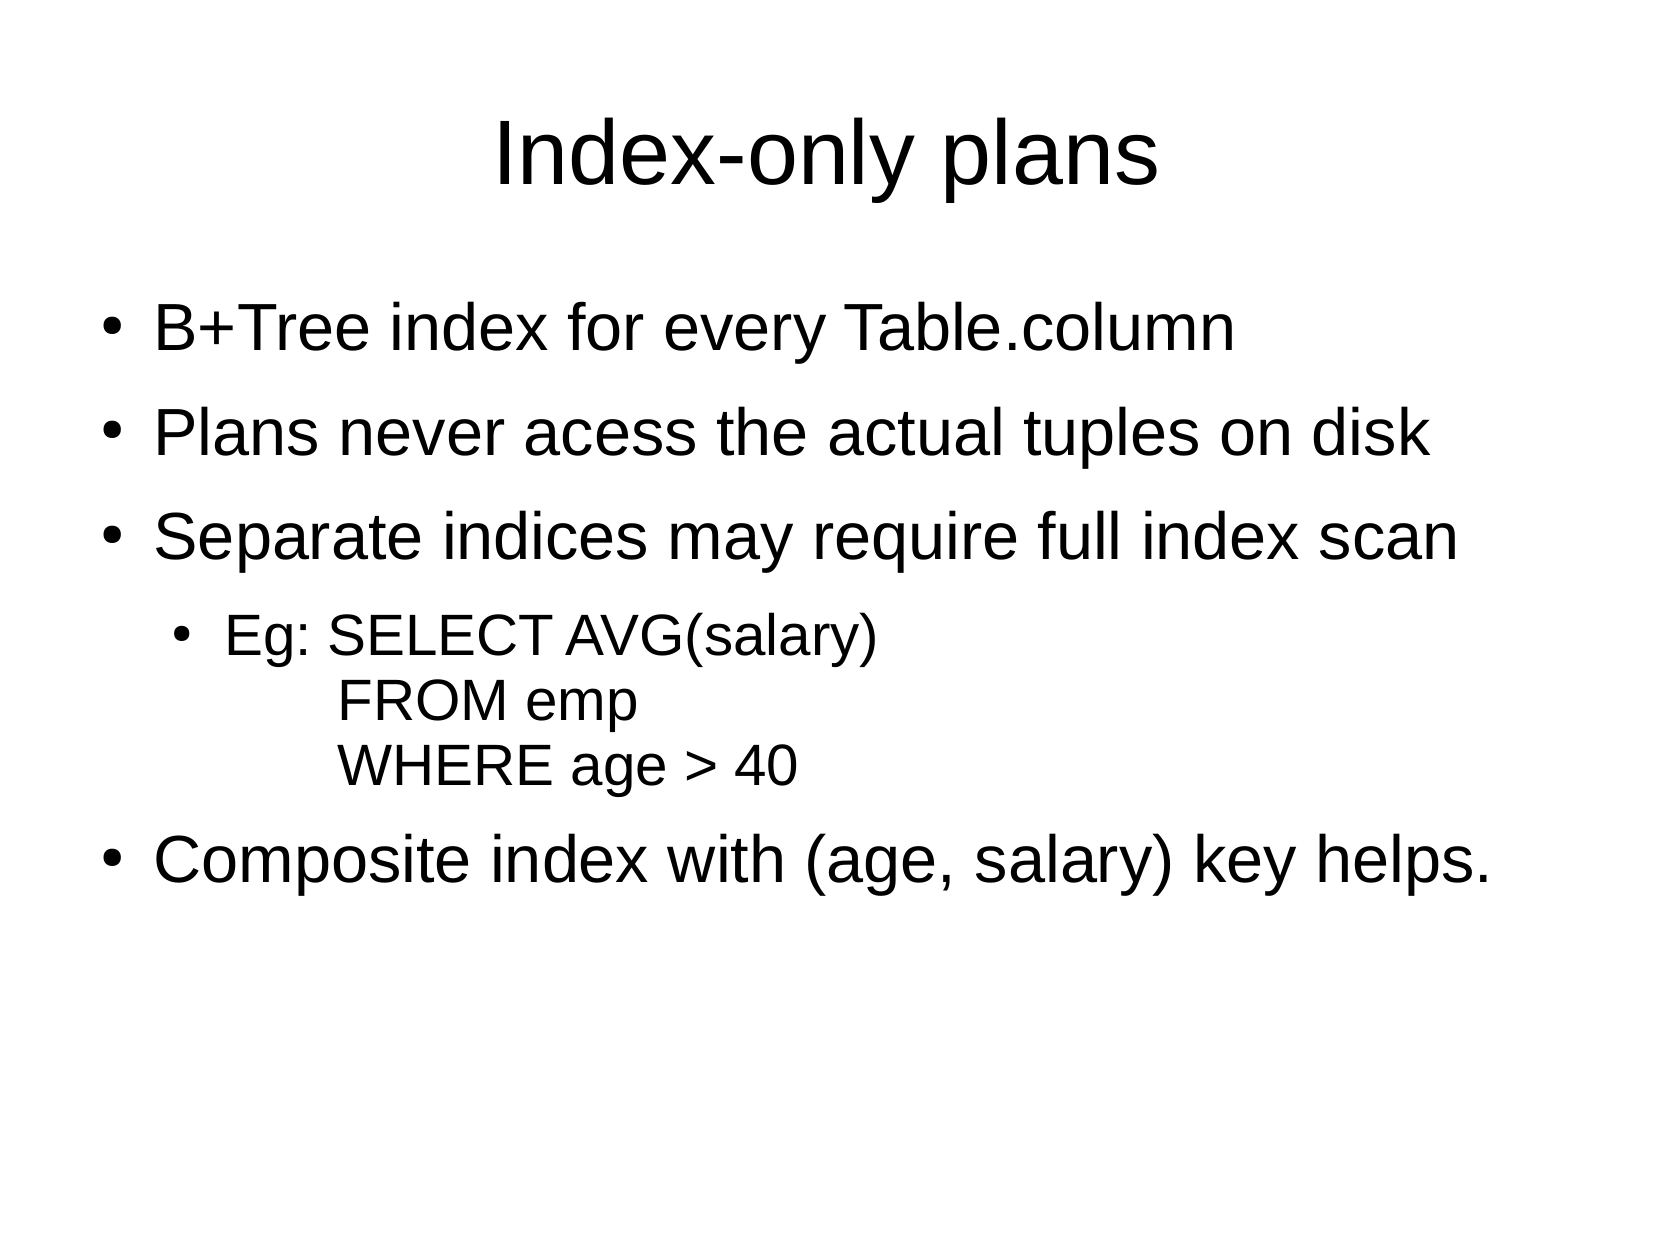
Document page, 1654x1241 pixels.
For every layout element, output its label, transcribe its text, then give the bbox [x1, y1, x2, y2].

title Index-only plans [82, 56, 1571, 250]
list B+Tree index for every Table.column Plans never acess the actual tuples on disk Separate indices may require full index scan Eg: SELECT AVG(salary) FROM emp WHERE age > 40 Composite index with (age, salary) key helps. [82, 290, 1571, 1109]
